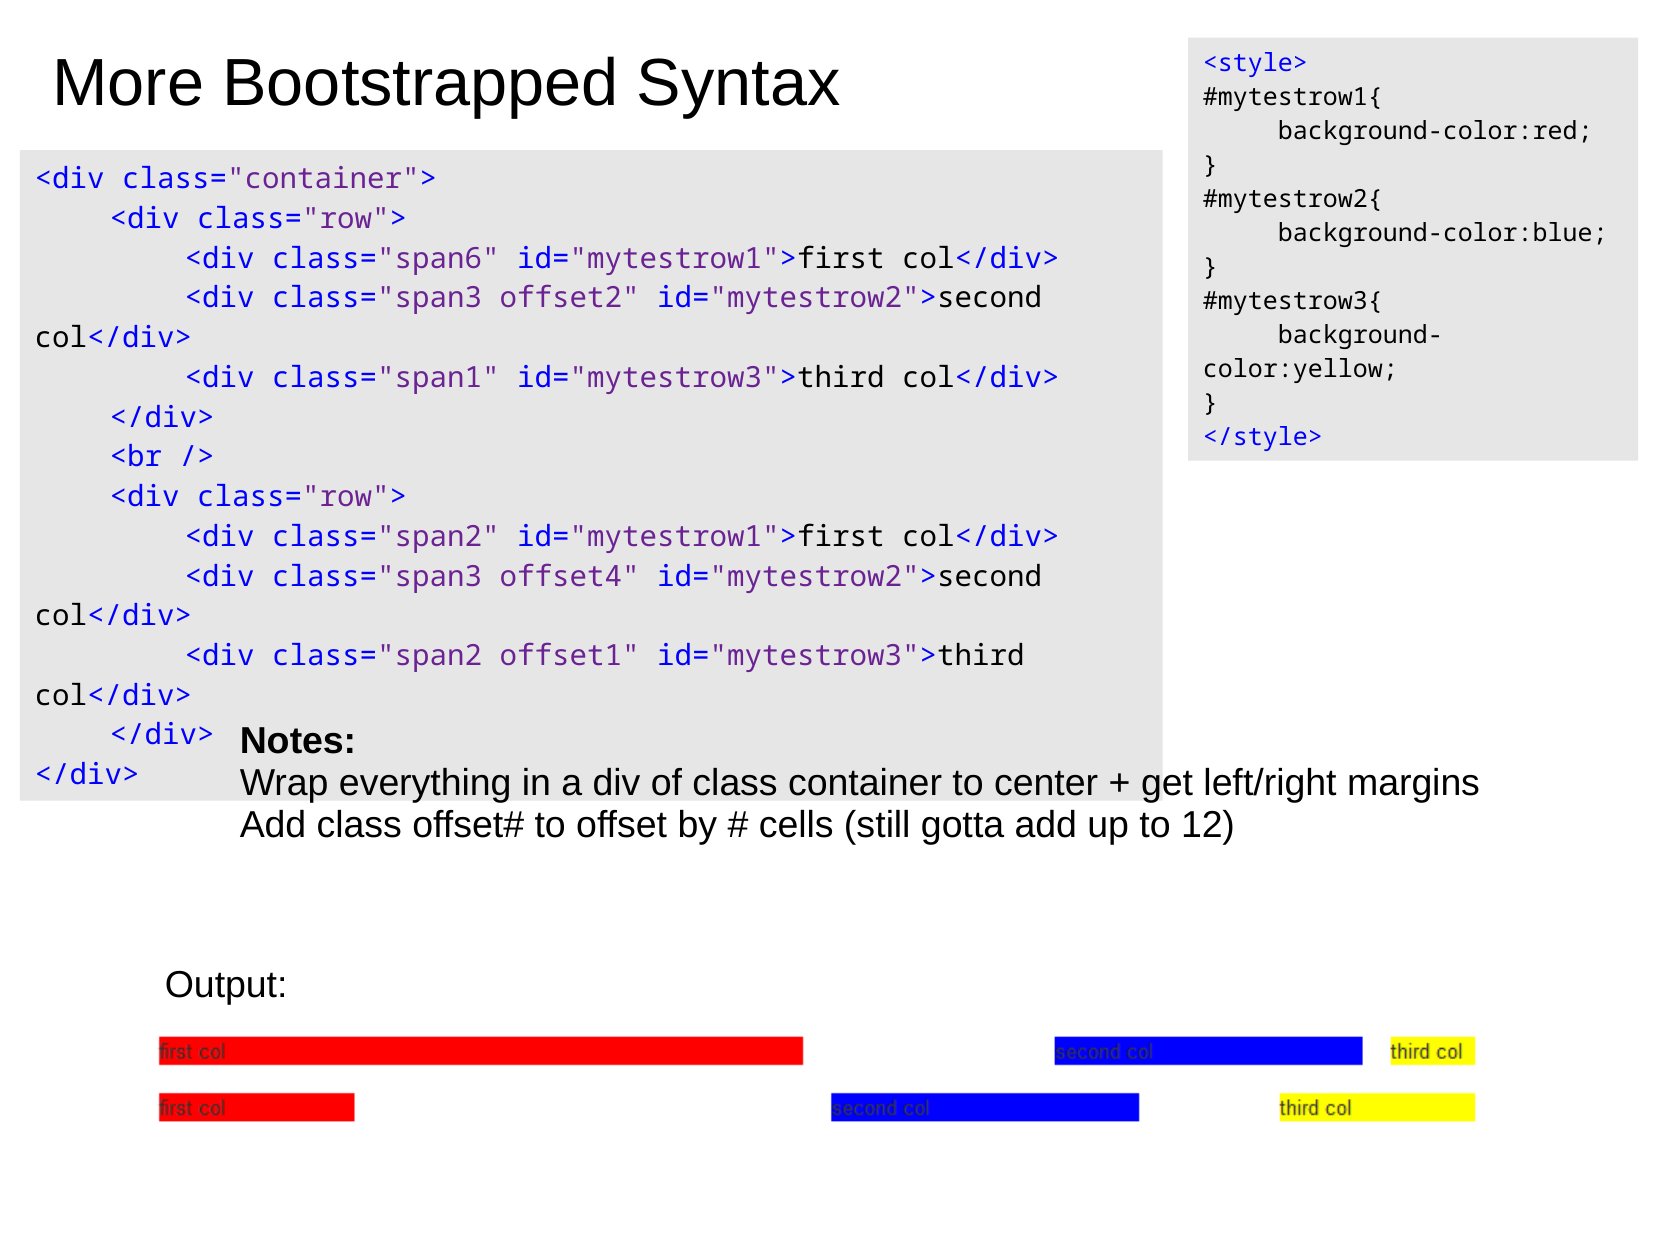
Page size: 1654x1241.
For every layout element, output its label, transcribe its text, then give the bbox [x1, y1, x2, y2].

text_box Output: [150, 955, 638, 1013]
text_box Notes: Wrap everything in a div of class container to center + get left/right margins Add class offset# to offset by # cells (still gotta add up to 12) [225, 712, 1538, 855]
text_box <style> #mytestrow1{ background-color:red; } #mytestrow2{ background-color:blue; } #mytestrow3{ background-color:yellow; } </style> [1188, 37, 1639, 458]
text_box More Bootstrapped Syntax [37, 37, 1188, 128]
picture [50, 1012, 1613, 1241]
text_box <div class="container"> <div class="row"> <div class="span6" id="mytestrow1">first col</div> <div class="span3 offset2" id="mytestrow2">second col</div> <div class="span1" id="mytestrow3">third col</div> </div> <br /> <div class="row"> <div class="span2" id="mytestrow1">first col</div> <div class="span3 offset4" id="mytestrow2">second col</div> <div class="span2 offset1" id="mytestrow3">third col</div> </div> </div> [19, 150, 1163, 611]
